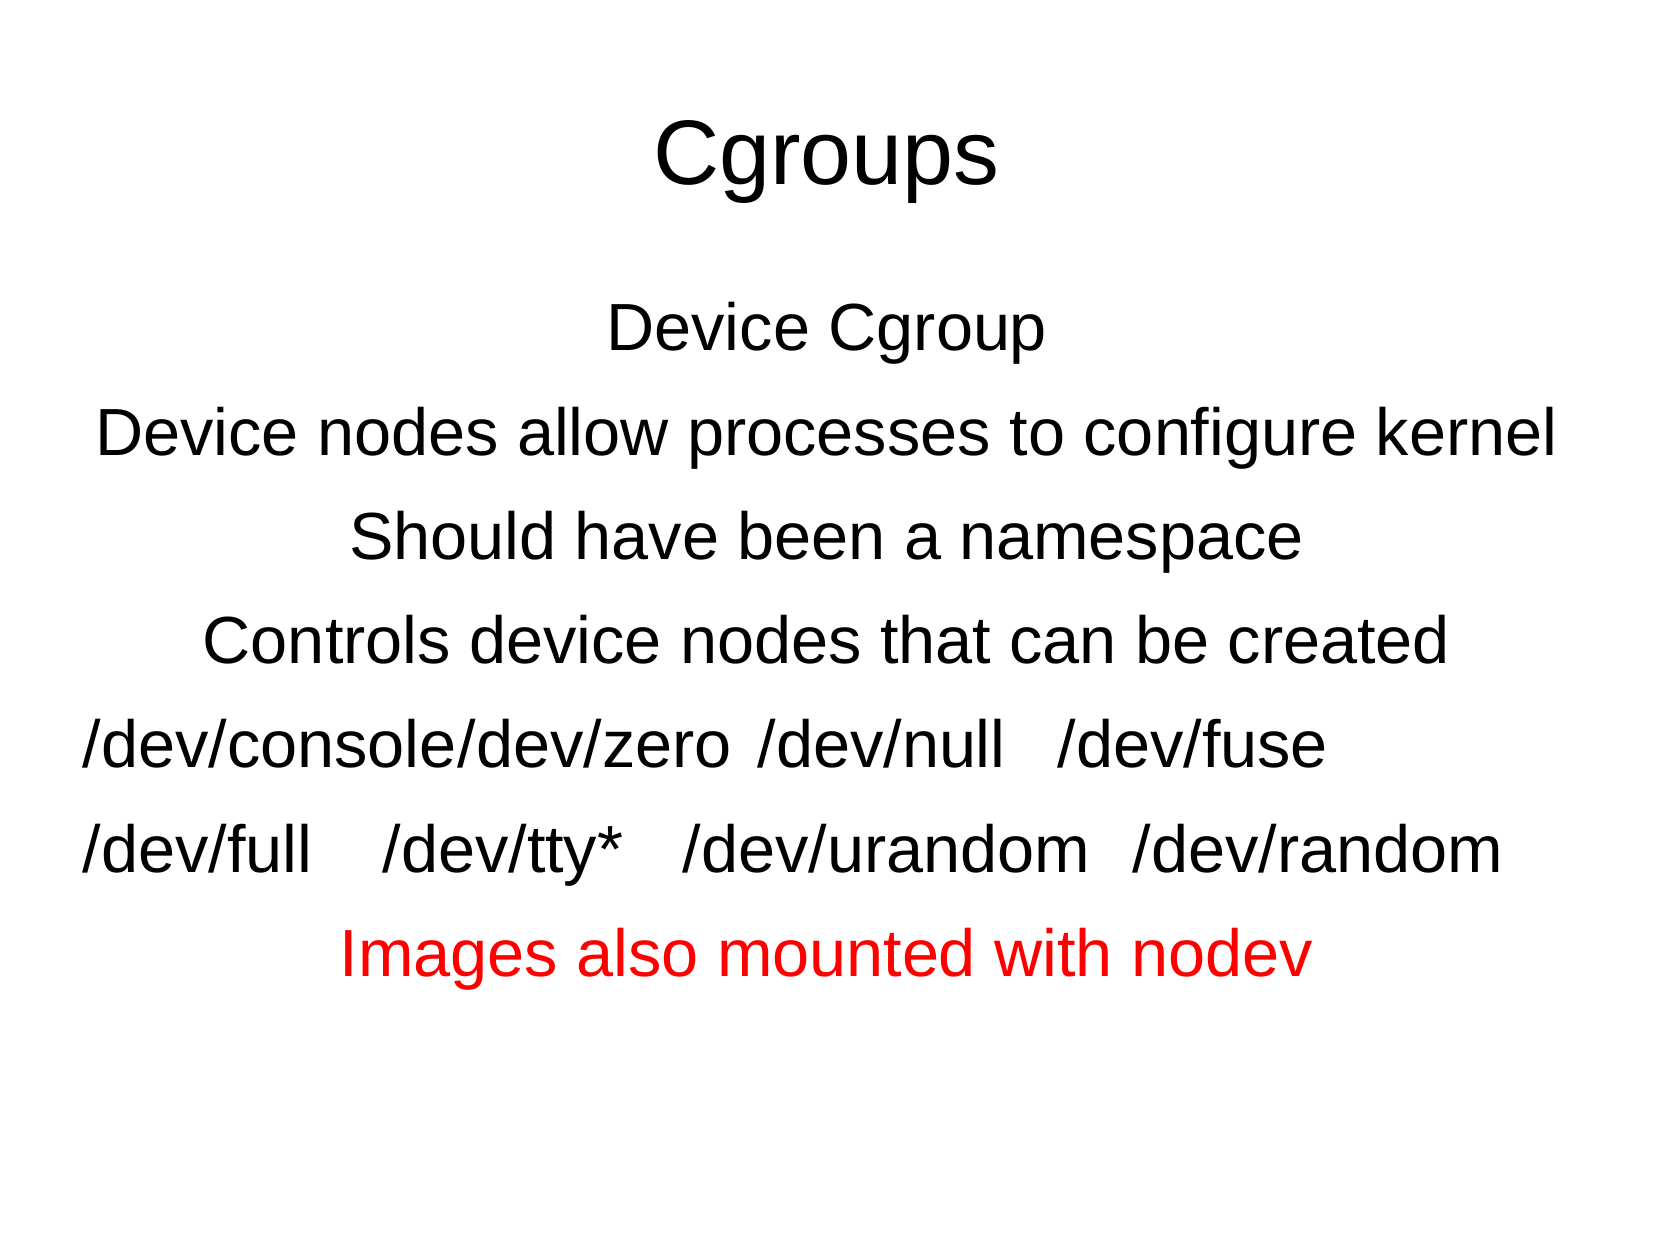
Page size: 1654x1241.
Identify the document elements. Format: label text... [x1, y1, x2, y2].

list Device Cgroup Device nodes allow processes to configure kernel Should have been a namespace Controls device nodes that can be created /dev/console /dev/zero /dev/null /dev/fuse /dev/full /dev/tty* /dev/urandom /dev/random Images also mounted with nodev [82, 290, 1571, 1010]
title Cgroups [82, 49, 1571, 257]
